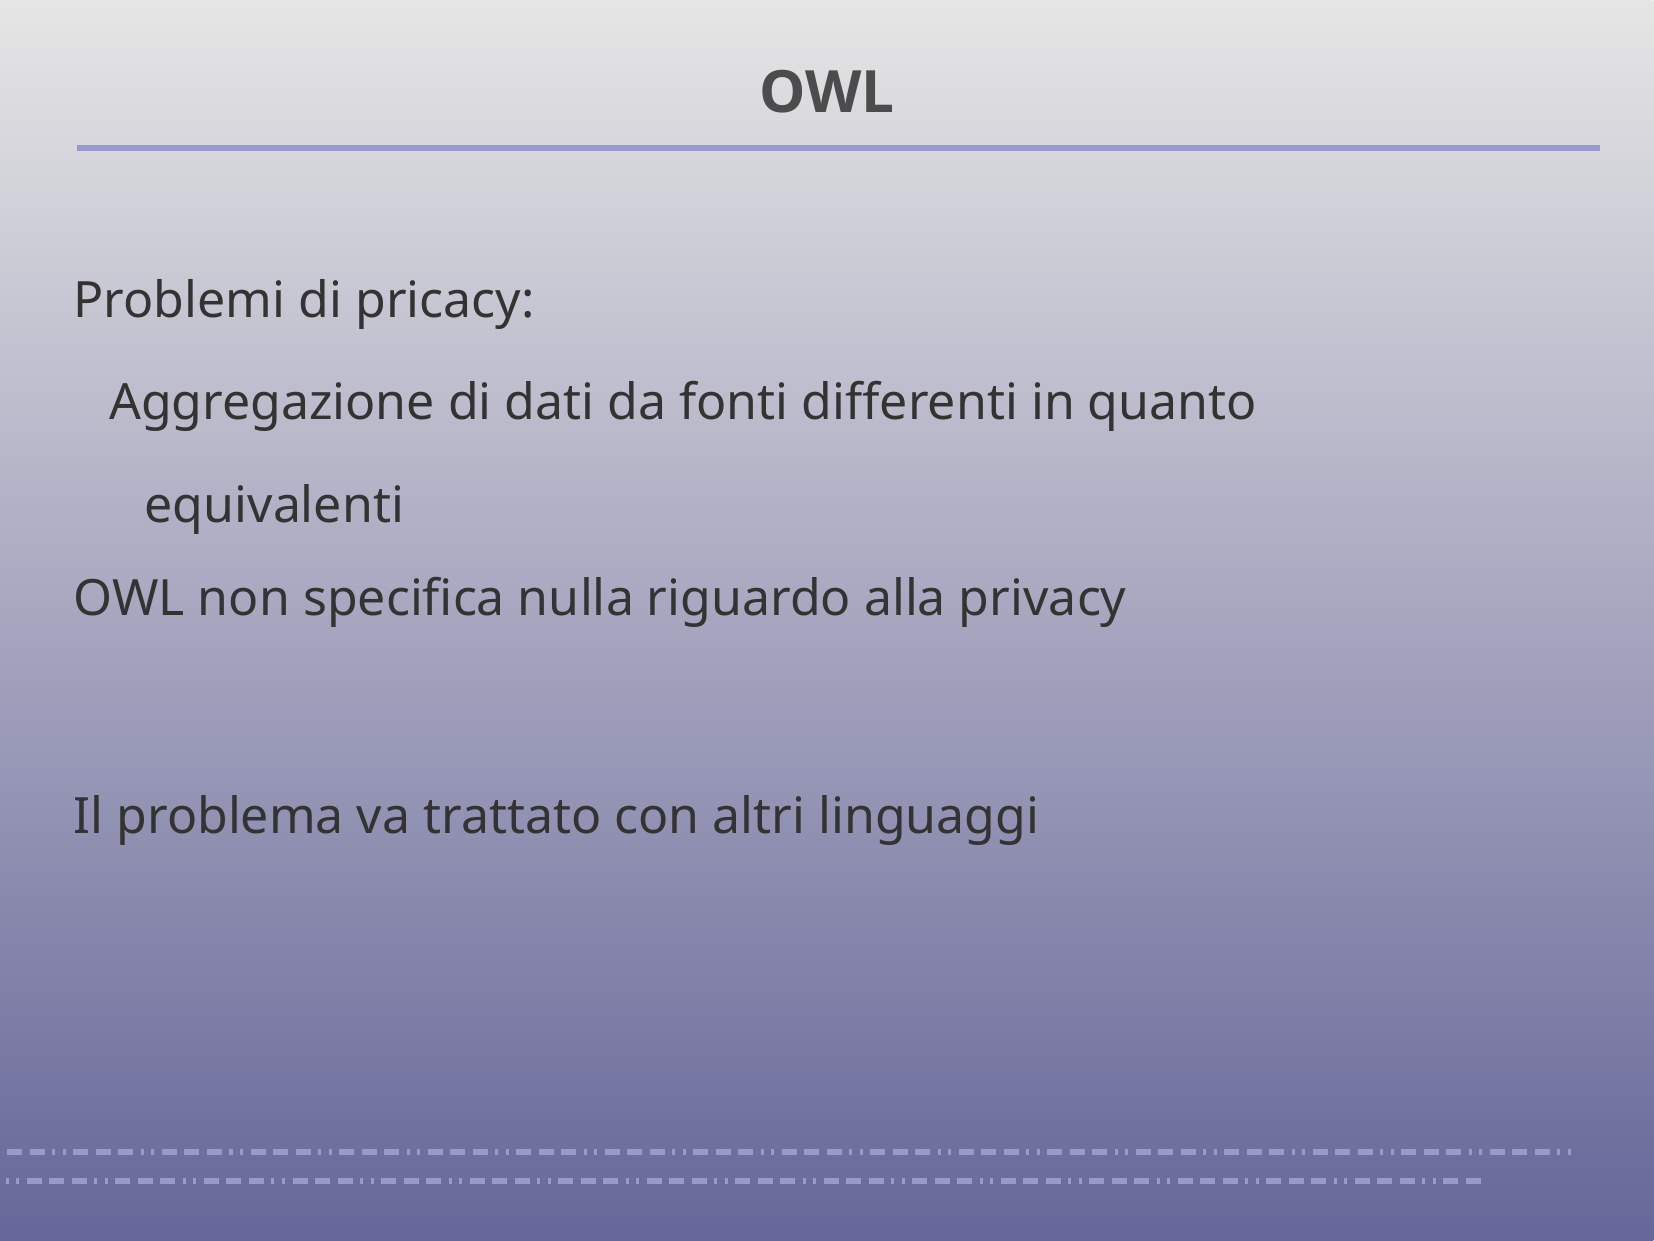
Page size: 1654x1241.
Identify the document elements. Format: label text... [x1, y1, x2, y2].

text_box OWL non specifica nulla riguardo alla privacy [59, 519, 1506, 594]
text_box Problemi di pricacy: Aggregazione di dati da fonti differenti in quanto equivalenti [59, 222, 1506, 470]
text_box Il problema va trattato con altri linguaggi [59, 738, 1506, 812]
text_box OWL [236, 48, 1418, 132]
